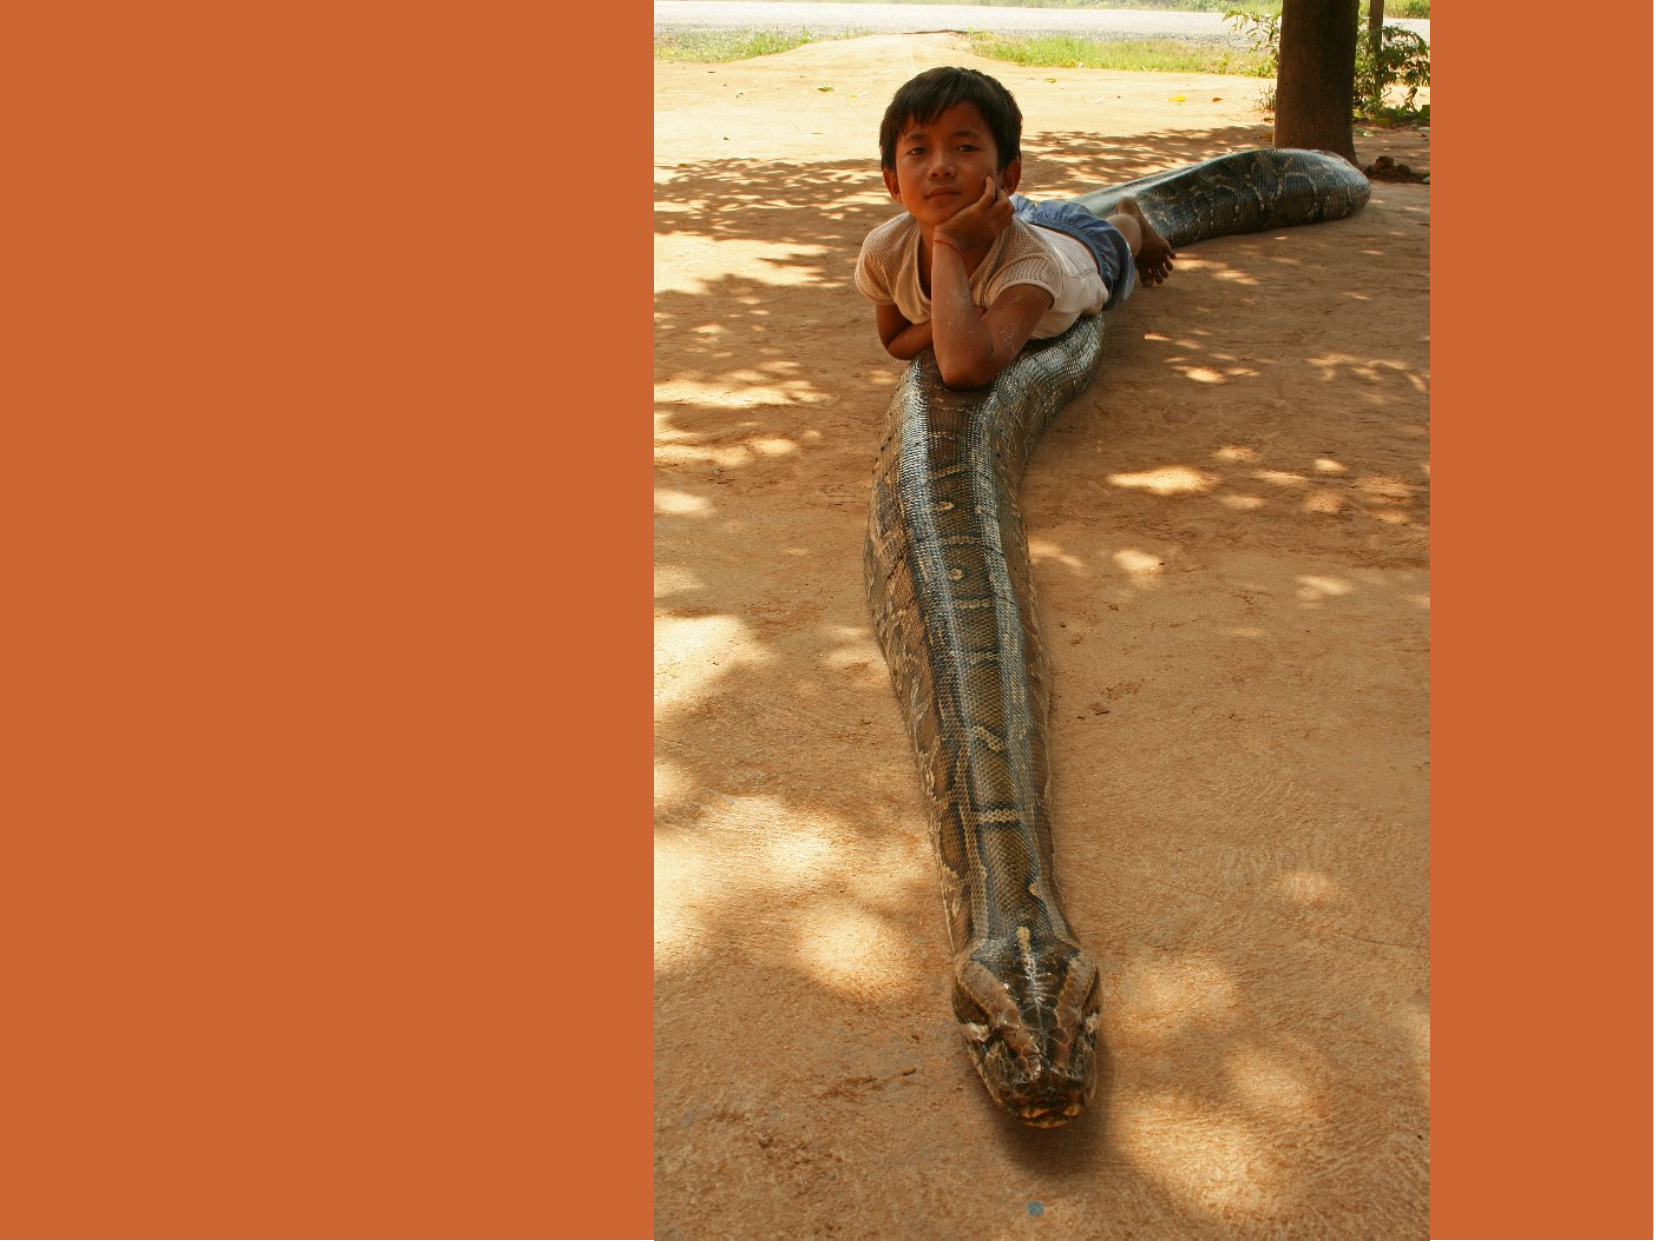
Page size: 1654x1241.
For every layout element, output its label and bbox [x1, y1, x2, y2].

picture [654, 0, 1430, 1241]
